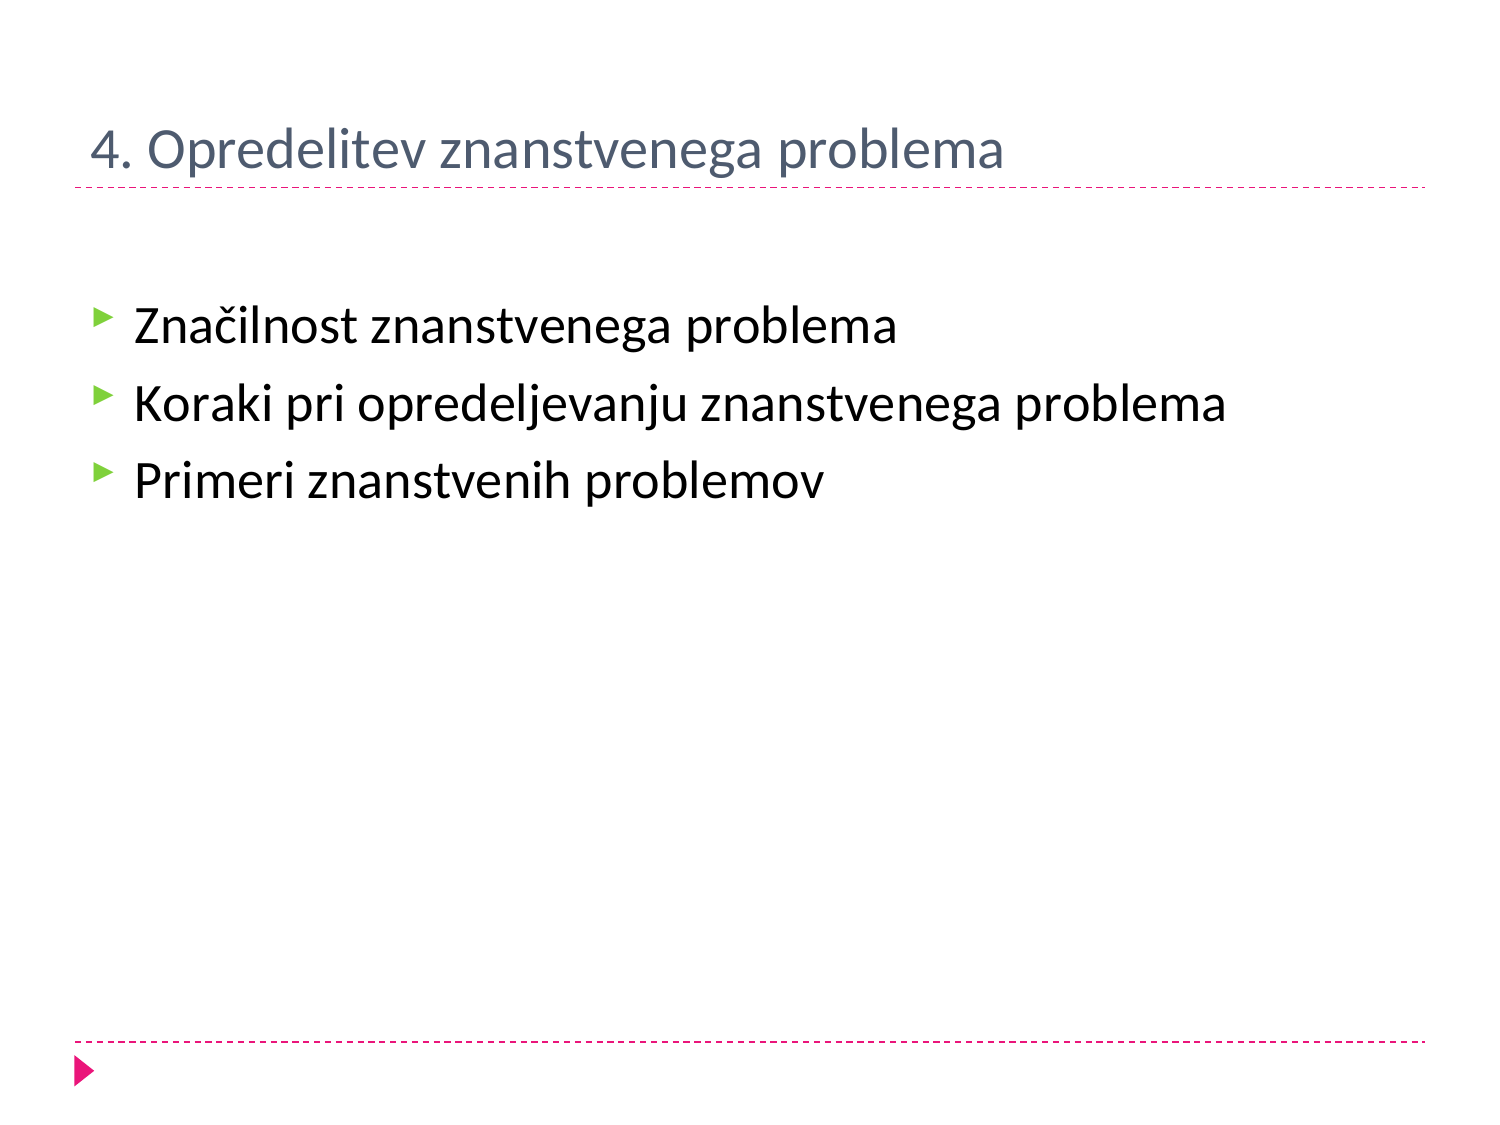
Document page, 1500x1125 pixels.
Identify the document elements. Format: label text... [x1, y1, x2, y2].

title 4. Opredelitev znanstvenega problema [75, 24, 1426, 188]
list Značilnost znanstvenega problema Koraki pri opredeljevanju znanstvenega problema Primeri znanstvenih problemov [75, 281, 1426, 847]
